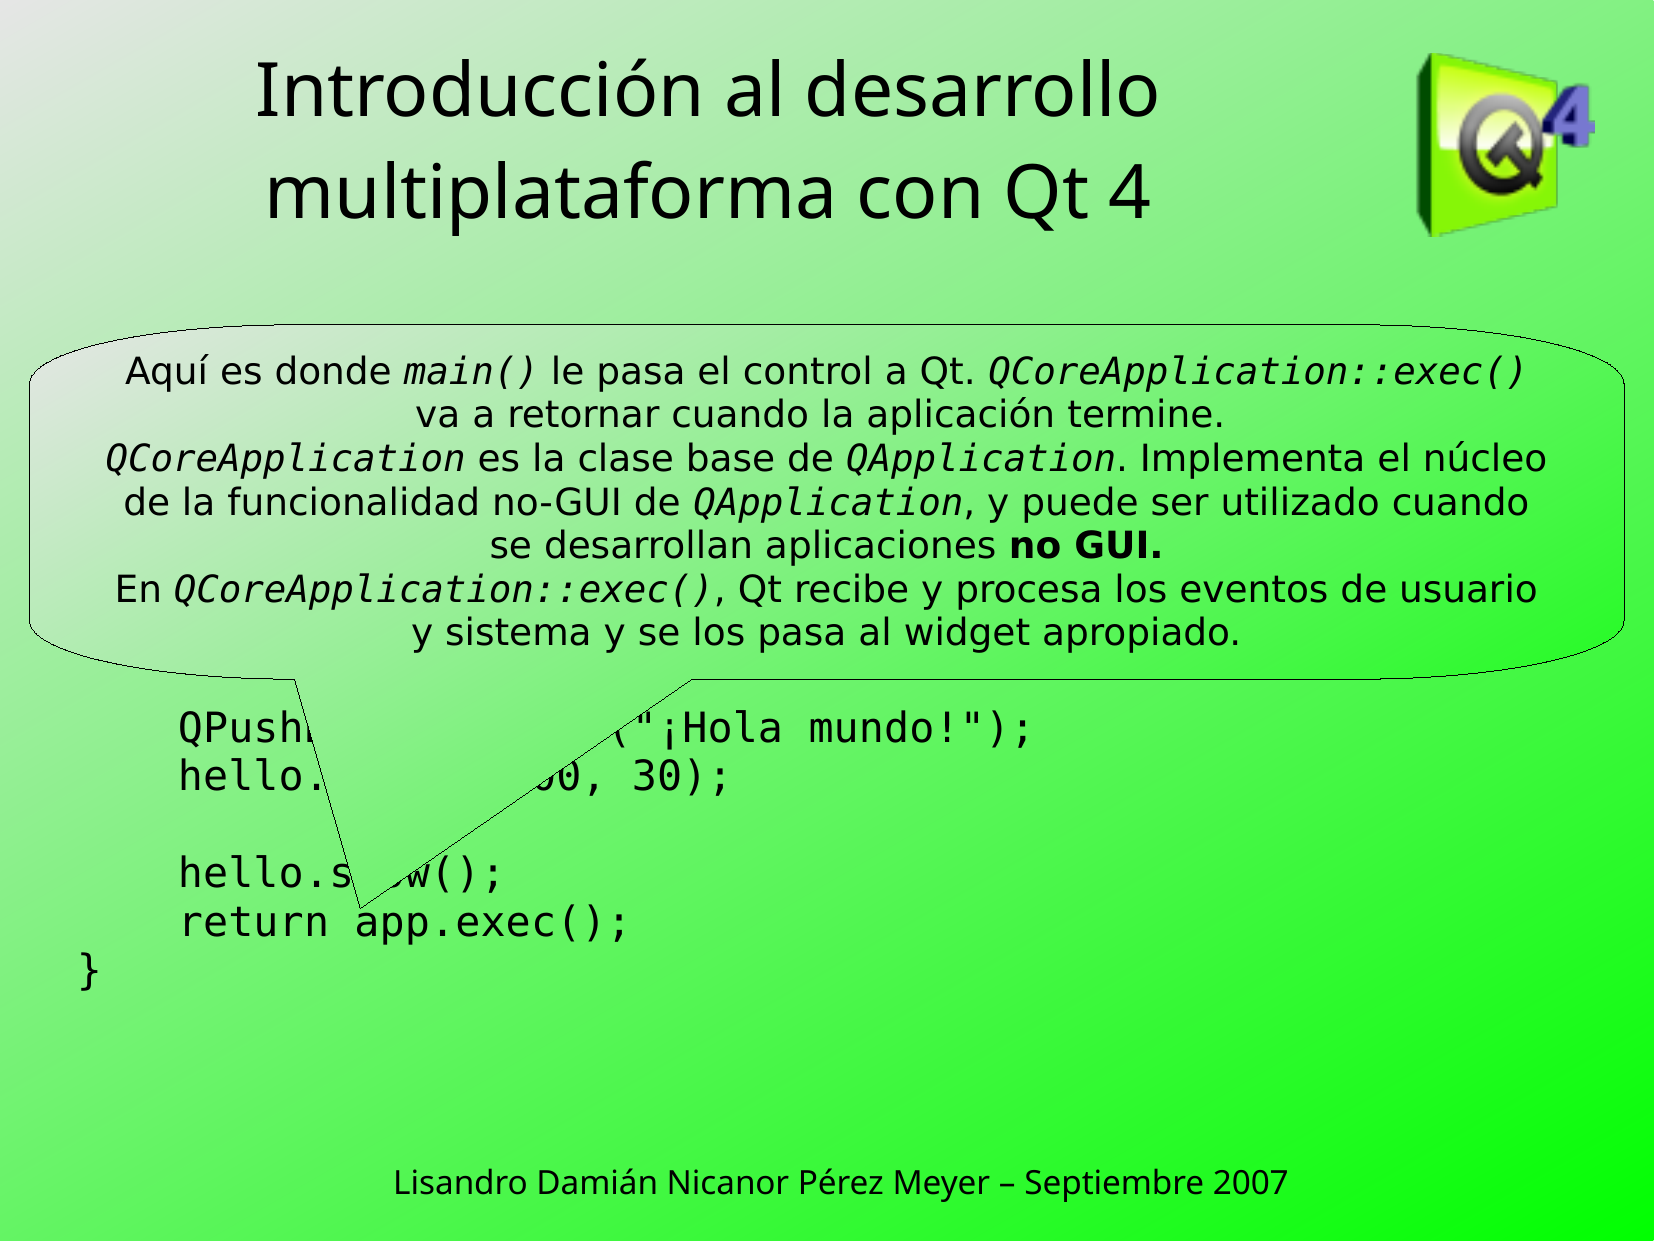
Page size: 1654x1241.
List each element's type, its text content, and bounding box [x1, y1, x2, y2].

text_box Lisandro Damián Nicanor Pérez Meyer – Septiembre 2007 [88, 1151, 1595, 1213]
title Introducción al desarrollo multiplataforma con Qt 4 [147, 11, 1270, 266]
subtitle #include <QApplication> #include <QPushButton> int main(int argc, char *argv[]) { QApplication app(argc, argv); QPushButton hello("¡Hola mundo!"); hello.resize(100, 30); hello.show(); return app.exec(); } [76, 654, 1565, 995]
picture [1412, 53, 1595, 237]
text_box Aquí es donde main() le pasa el control a Qt. QCoreApplication::exec() va a retornar cuando la aplicación termine. QCoreApplication es la clase base de QApplication. Implementa el núcleo de la funcionalidad no-GUI de QApplication, y puede ser utilizado cuando se desarrollan aplicaciones no GUI. En QCoreApplication::exec(), Qt recibe y procesa los eventos de usuario y sistema y se los pasa al widget apropiado. [29, 324, 1625, 909]
